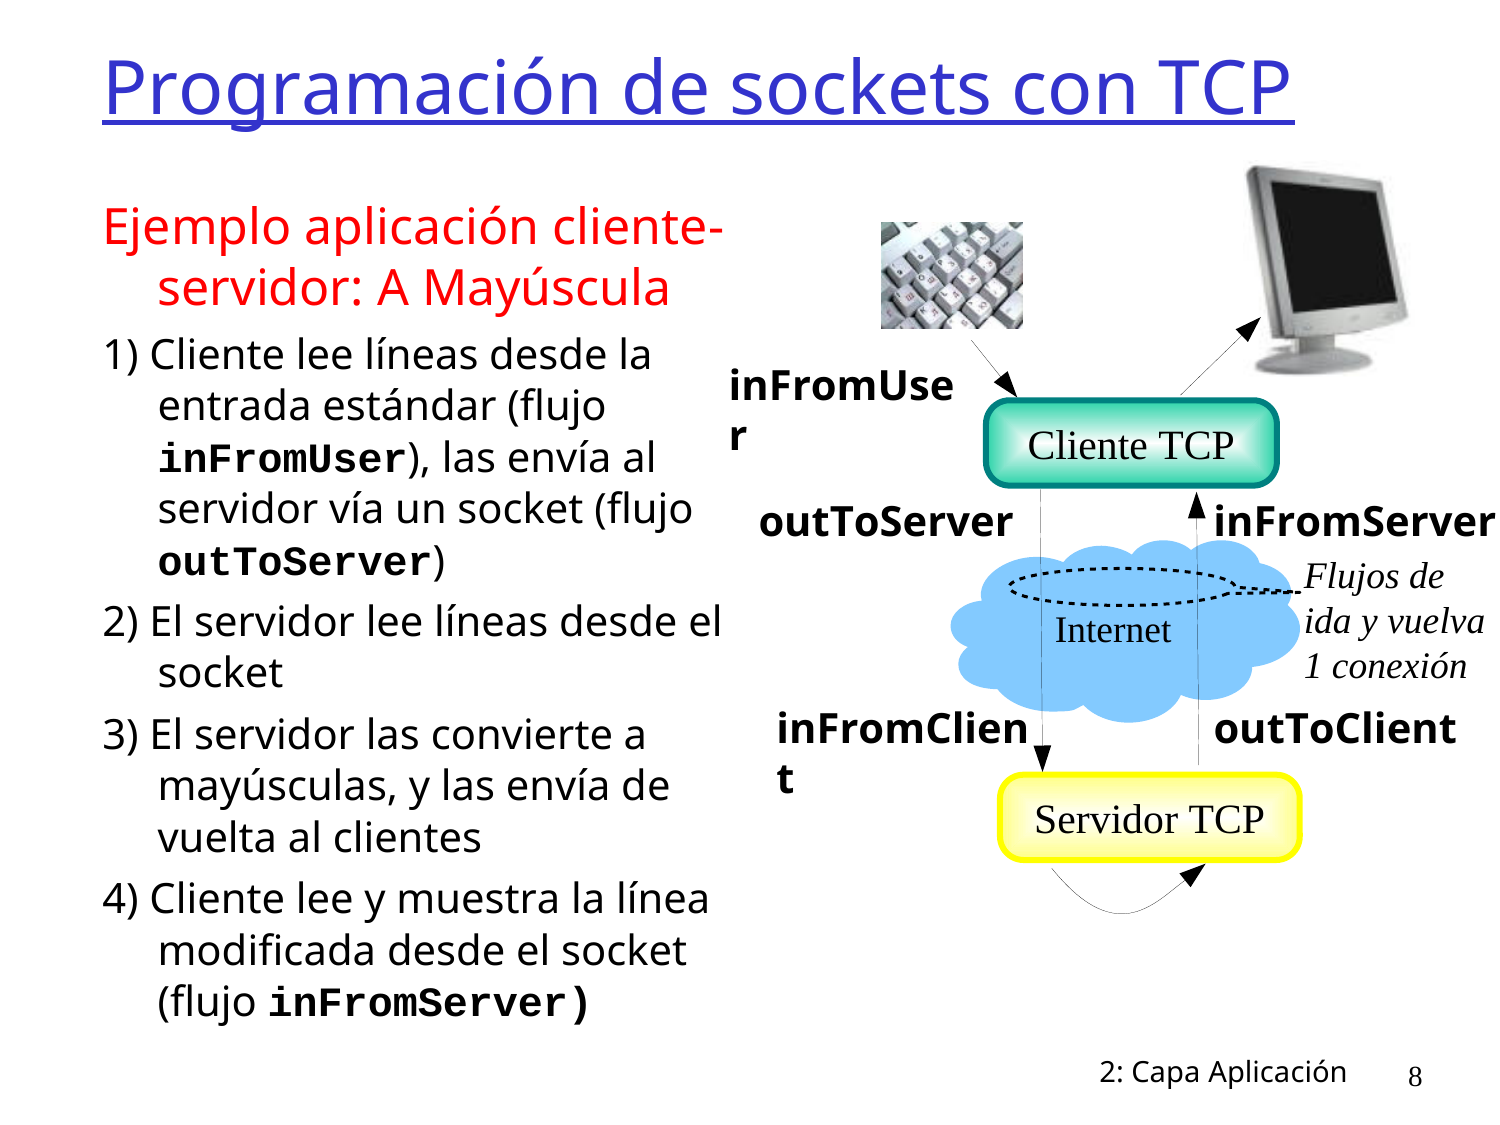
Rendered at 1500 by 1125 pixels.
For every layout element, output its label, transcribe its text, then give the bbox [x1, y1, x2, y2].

text_box Internet [1198, 553, 1288, 694]
text_box Internet [950, 556, 1041, 694]
text_box Flujos de ida y vuelva 1 conexión [1288, 544, 1500, 694]
text_box Cliente TCP [985, 400, 1277, 486]
picture [881, 222, 1023, 329]
title Programación de sockets con TCP [87, 15, 1463, 158]
text_box inFromUser [713, 351, 986, 417]
text_box inFromServer [1198, 487, 1500, 553]
picture [1243, 160, 1415, 382]
text_box outToClient [1198, 694, 1499, 759]
text_box Servidor TCP [999, 774, 1300, 861]
list Ejemplo aplicación cliente-servidor: A Mayúscula 1) Cliente lee líneas desde la entrada estándar (flujo inFromUser), las envía al servidor vía un socket (flujo outToServer)‏ 2) El servidor lee líneas desde el socket 3) El servidor las convierte a mayúsculas, y las envía de vuelta al clientes 4) Cliente lee y muestra la línea modificada desde el socket (flujo inFromServer)‏ [87, 187, 788, 1066]
text_box Internet [1041, 540, 1198, 723]
text_box inFromClient [761, 694, 1063, 759]
text_box outToServer [743, 487, 1045, 553]
